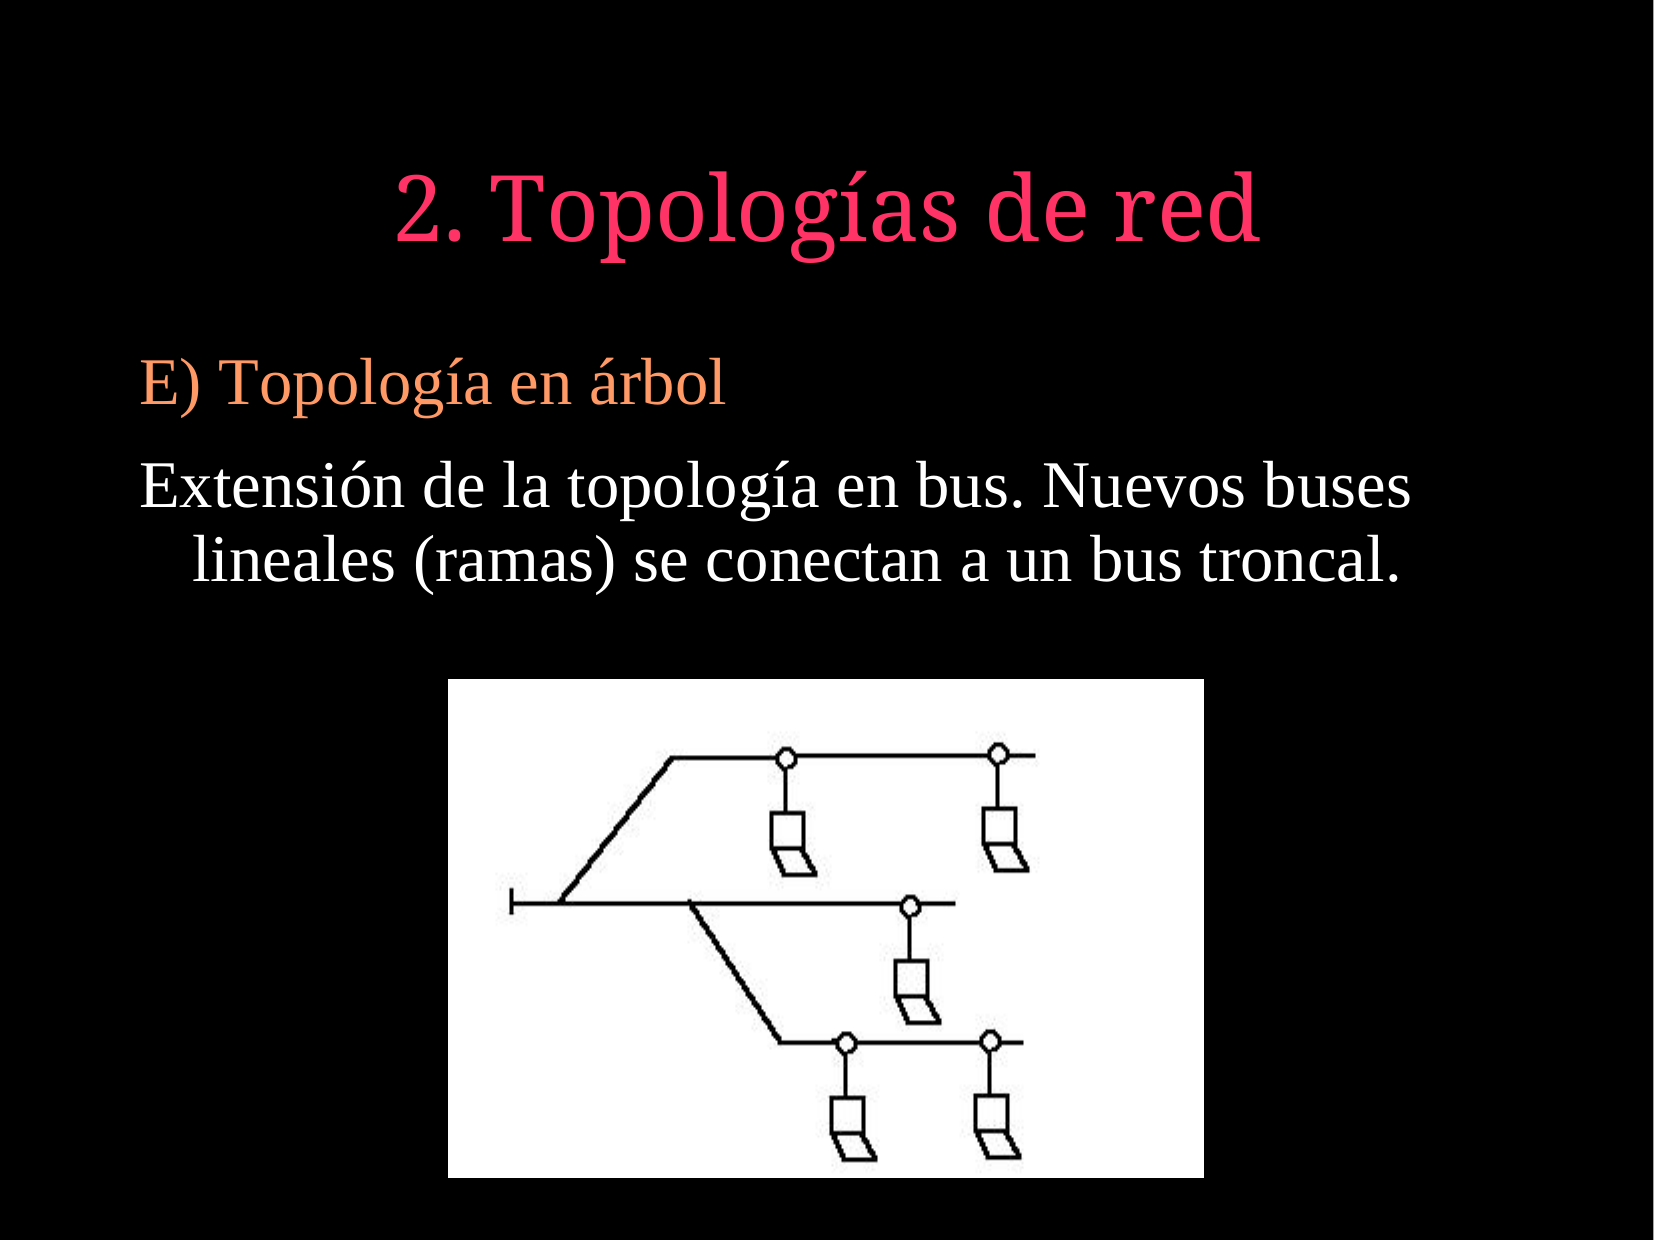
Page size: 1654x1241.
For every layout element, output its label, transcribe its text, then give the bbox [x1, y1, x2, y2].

title 2. Topologías de red [121, 102, 1534, 311]
picture [448, 679, 1204, 1178]
list E) Topología en árbol Extensión de la topología en bus. Nuevos buses lineales (ramas) se conectan a un bus troncal. [121, 344, 1534, 614]
